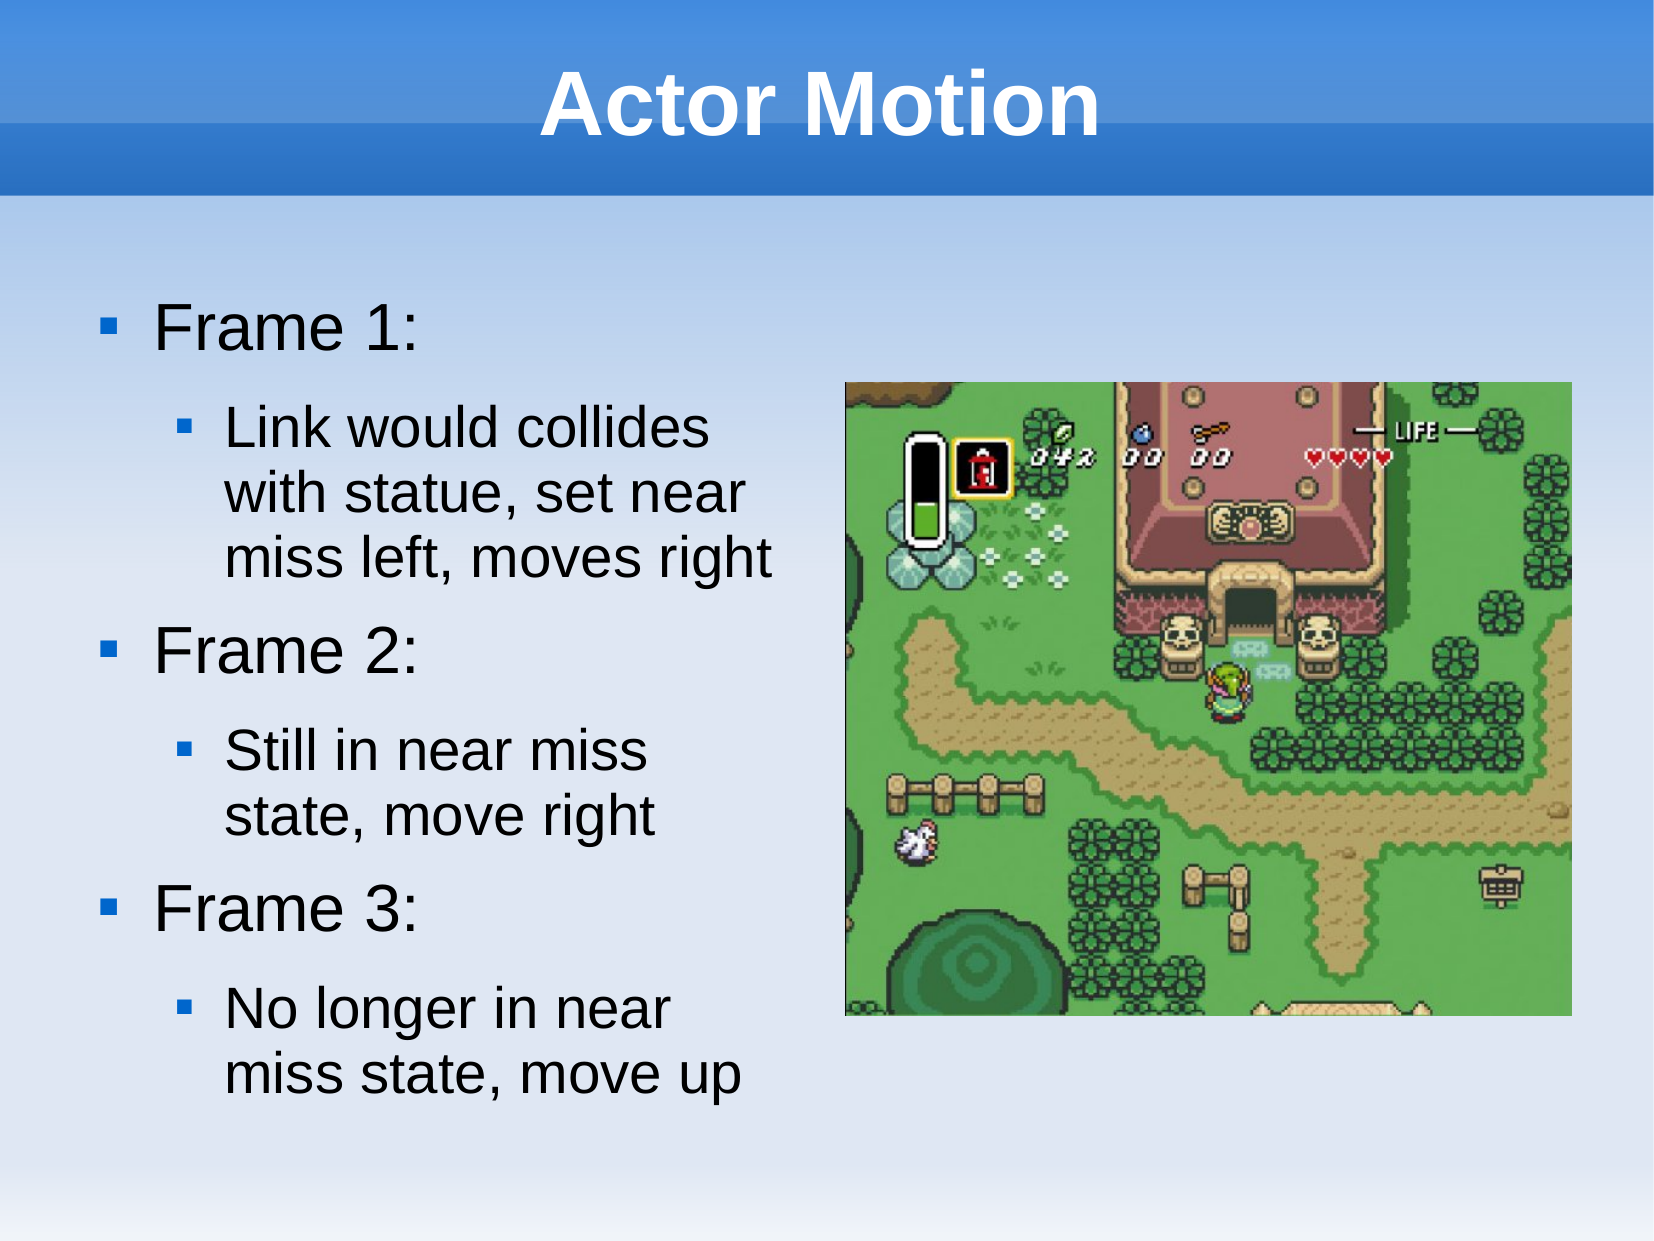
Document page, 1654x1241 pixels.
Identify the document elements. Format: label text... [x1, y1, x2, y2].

list Frame 1: Link would collides with statue, set near miss left, moves right Frame 2: Still in near miss state, move right Frame 3: No longer in near miss state, move up [82, 290, 809, 1173]
picture [0, 0, 1654, 1241]
title Actor Motion [76, 0, 1565, 208]
